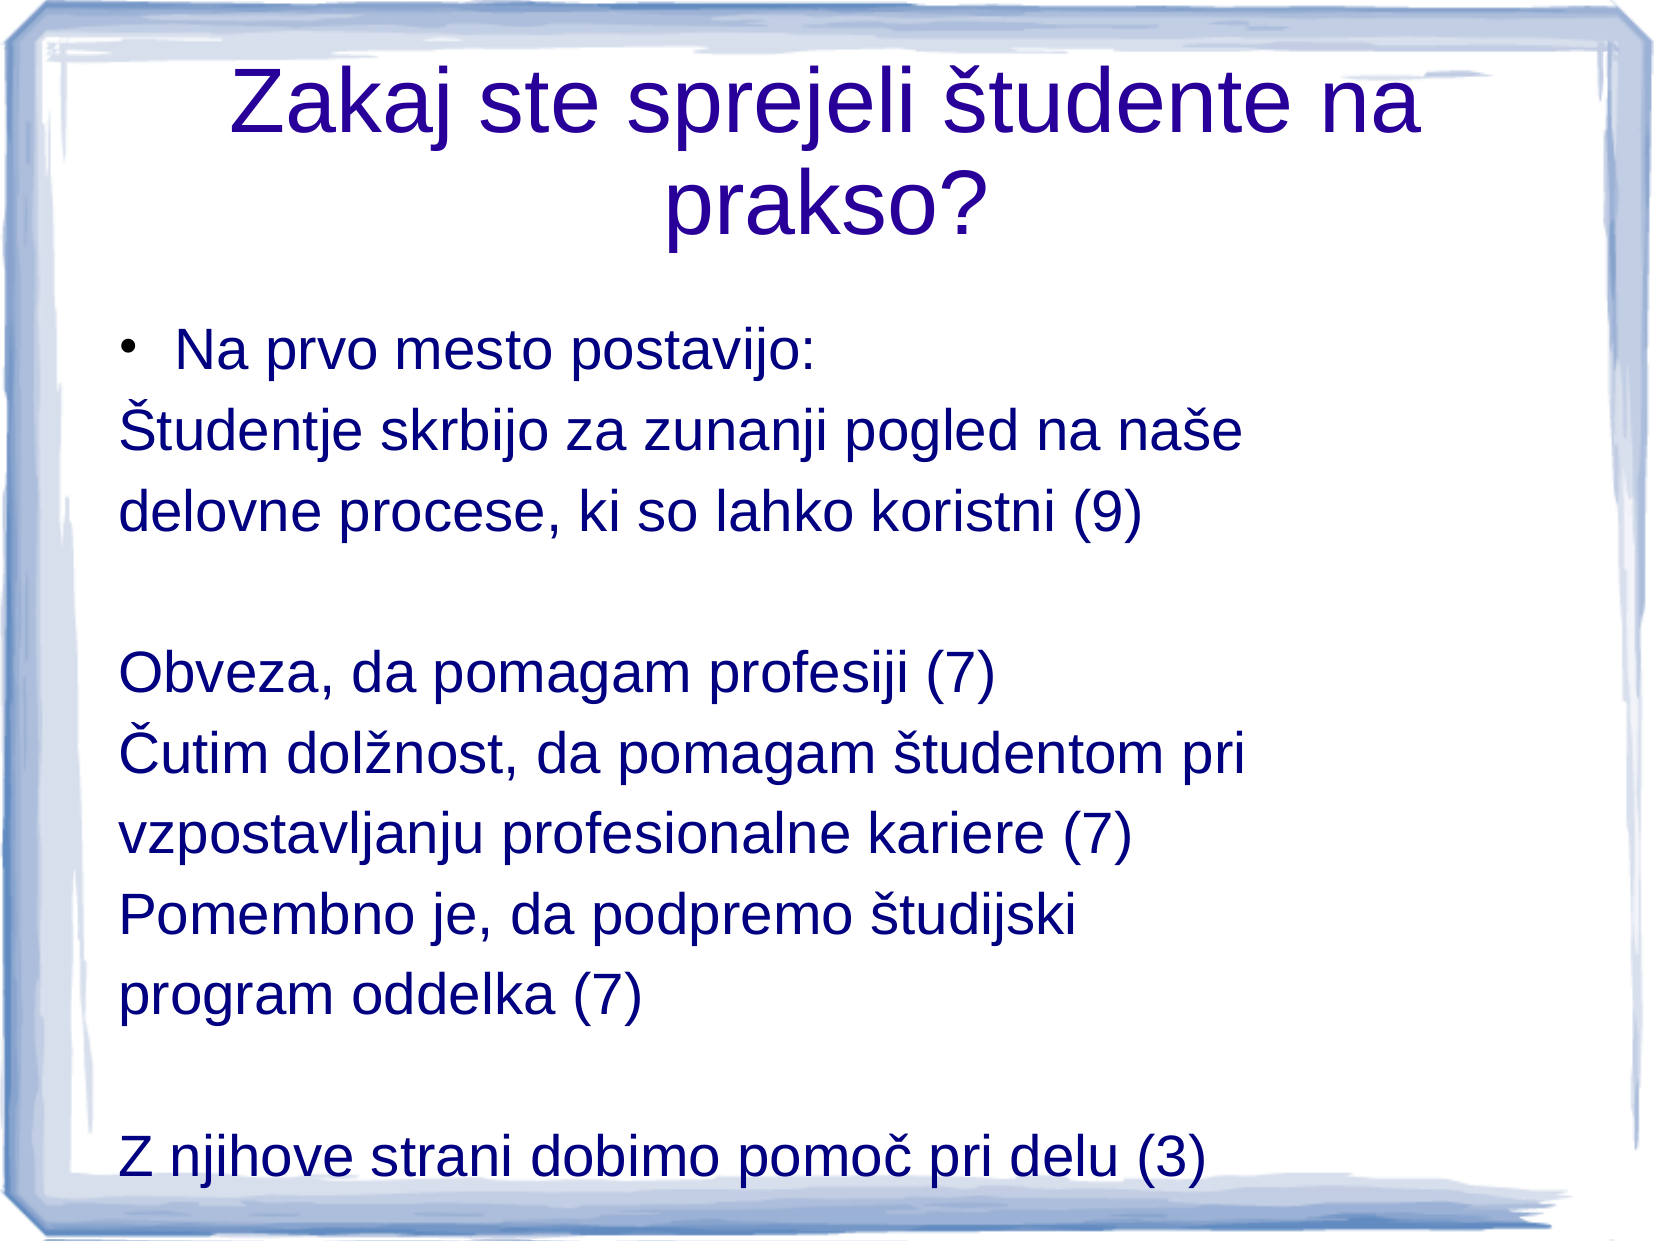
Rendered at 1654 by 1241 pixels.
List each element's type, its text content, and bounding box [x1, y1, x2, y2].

list Na prvo mesto postavijo: Študentje skrbijo za zunanji pogled na naše delovne procese, ki so lahko koristni (9) Obveza, da pomagam profesiji (7) Čutim dolžnost, da pomagam študentom pri vzpostavljanju profesionalne kariere (7) Pomembno je, da podpremo študijski program oddelka (7) Z njihove strani dobimo pomoč pri delu (3) [118, 324, 1571, 1188]
picture [0, 0, 1654, 1241]
title Zakaj ste sprejeli študente na prakso? [82, 49, 1571, 257]
